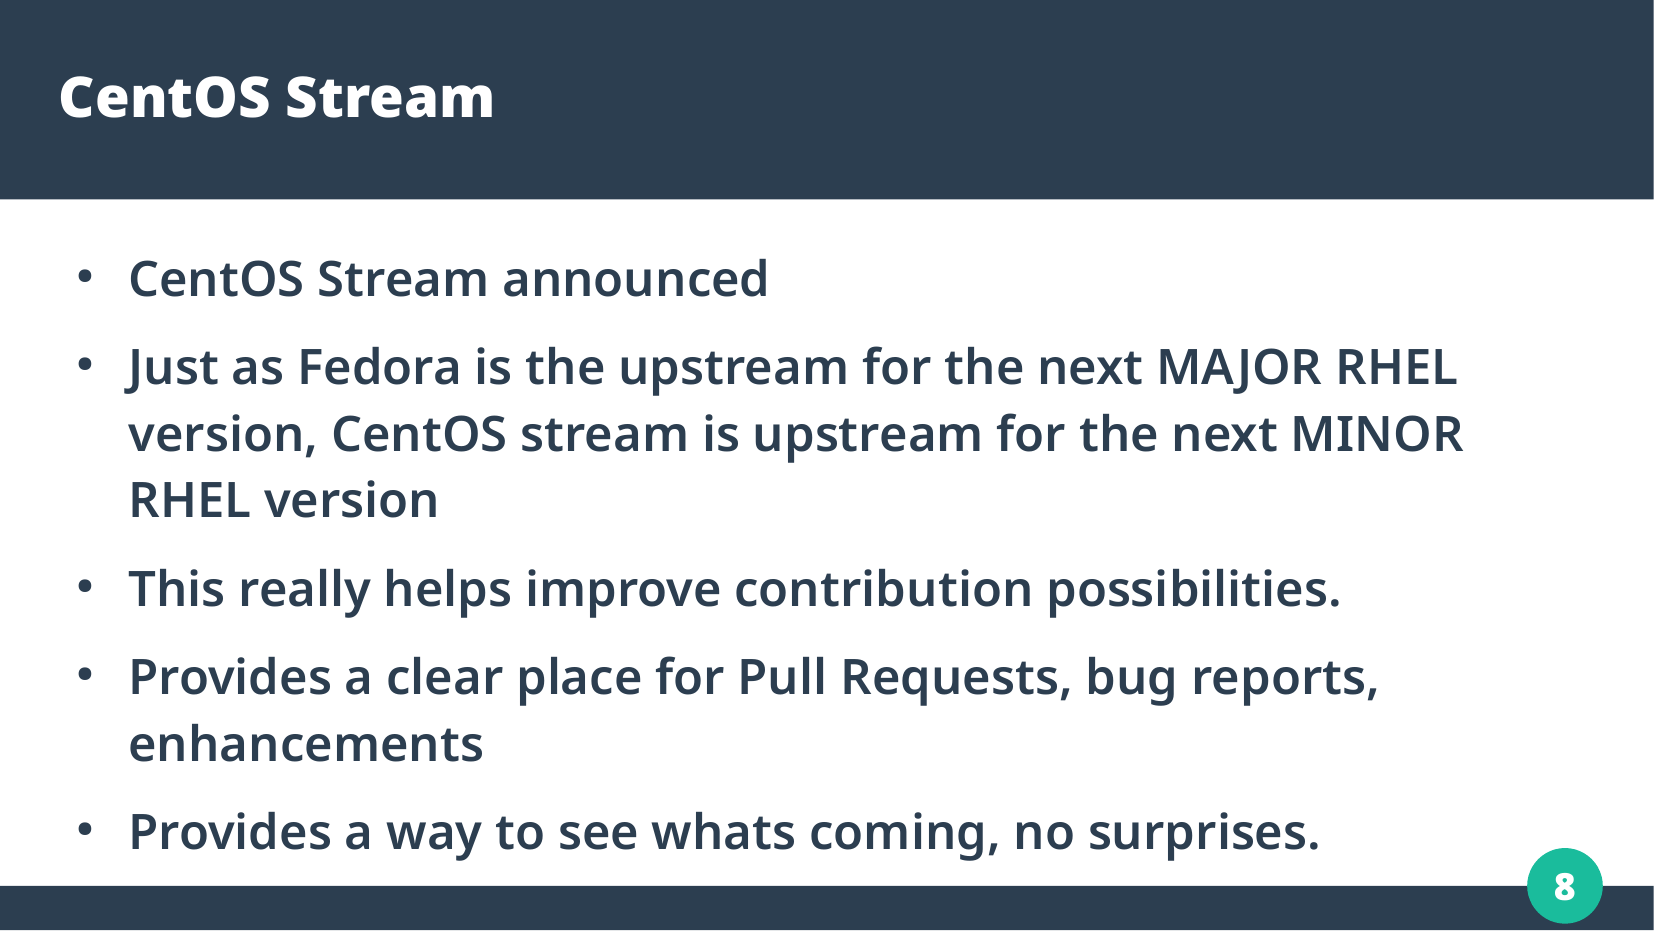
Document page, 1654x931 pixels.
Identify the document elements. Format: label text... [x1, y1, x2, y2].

title CentOS Stream [59, 37, 1595, 156]
list CentOS Stream announced Just as Fedora is the upstream for the next MAJOR RHEL version, CentOS stream is upstream for the next MINOR RHEL version This really helps improve contribution possibilities. Provides a clear place for Pull Requests, bug reports, enhancements Provides a way to see whats coming, no surprises. [59, 243, 1595, 864]
